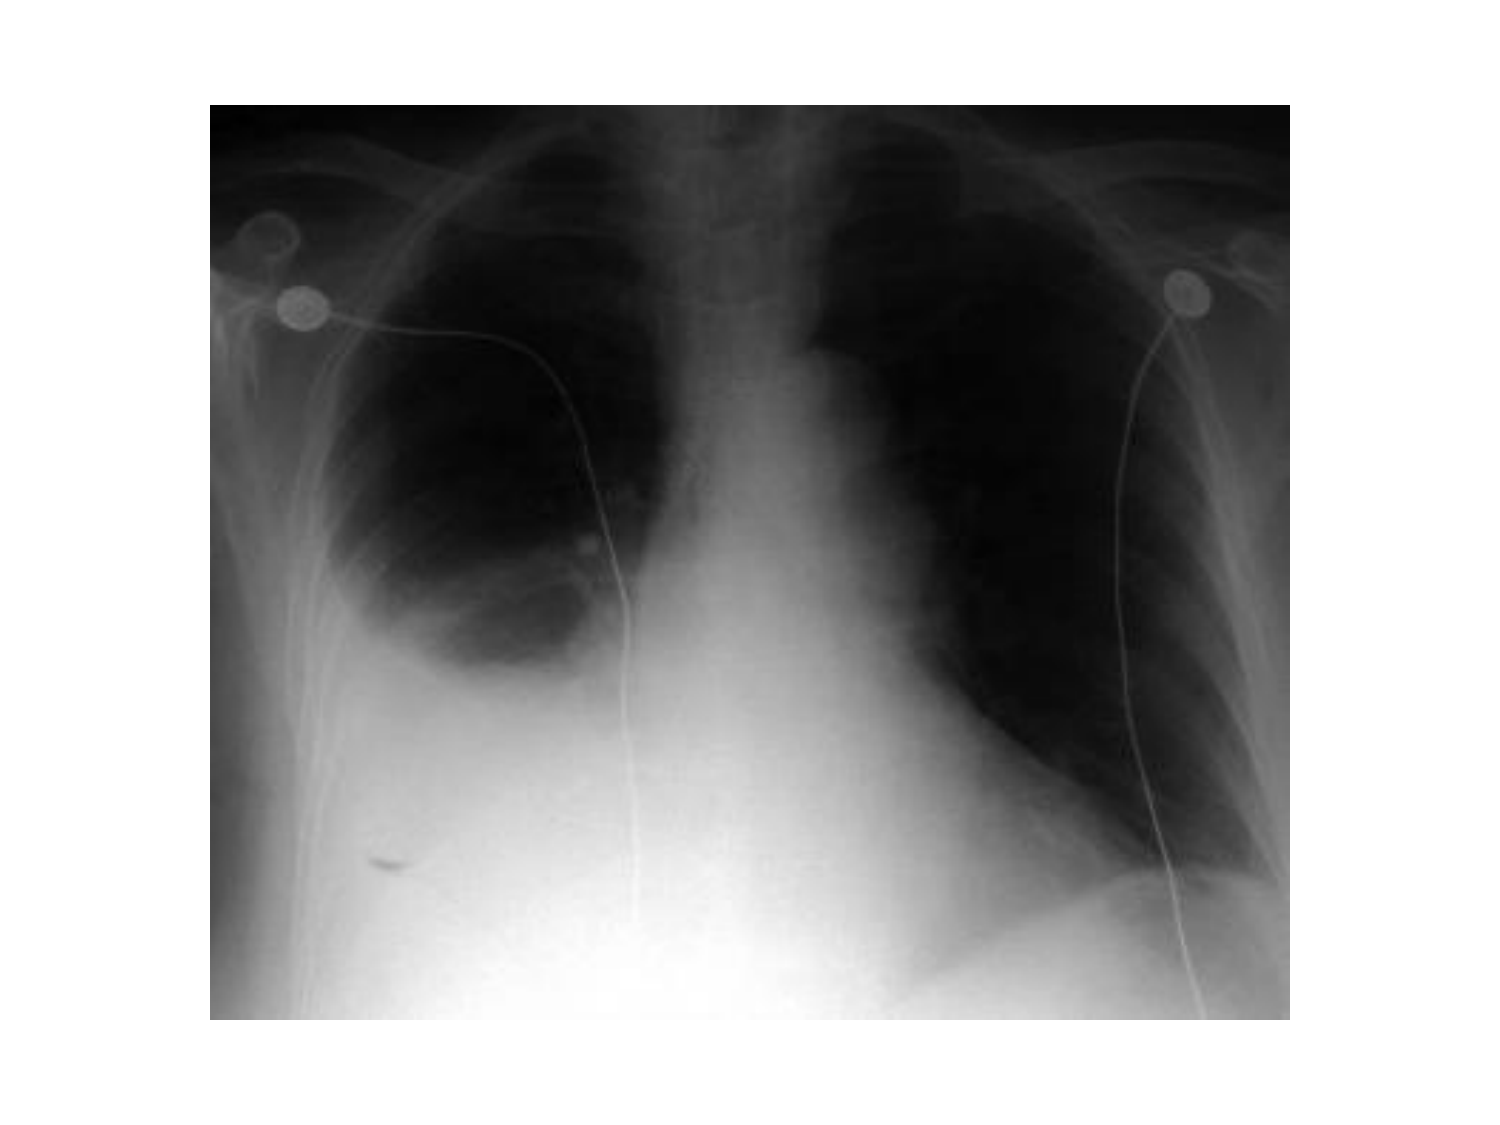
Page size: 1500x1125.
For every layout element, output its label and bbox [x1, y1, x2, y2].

picture [210, 105, 1290, 1020]
